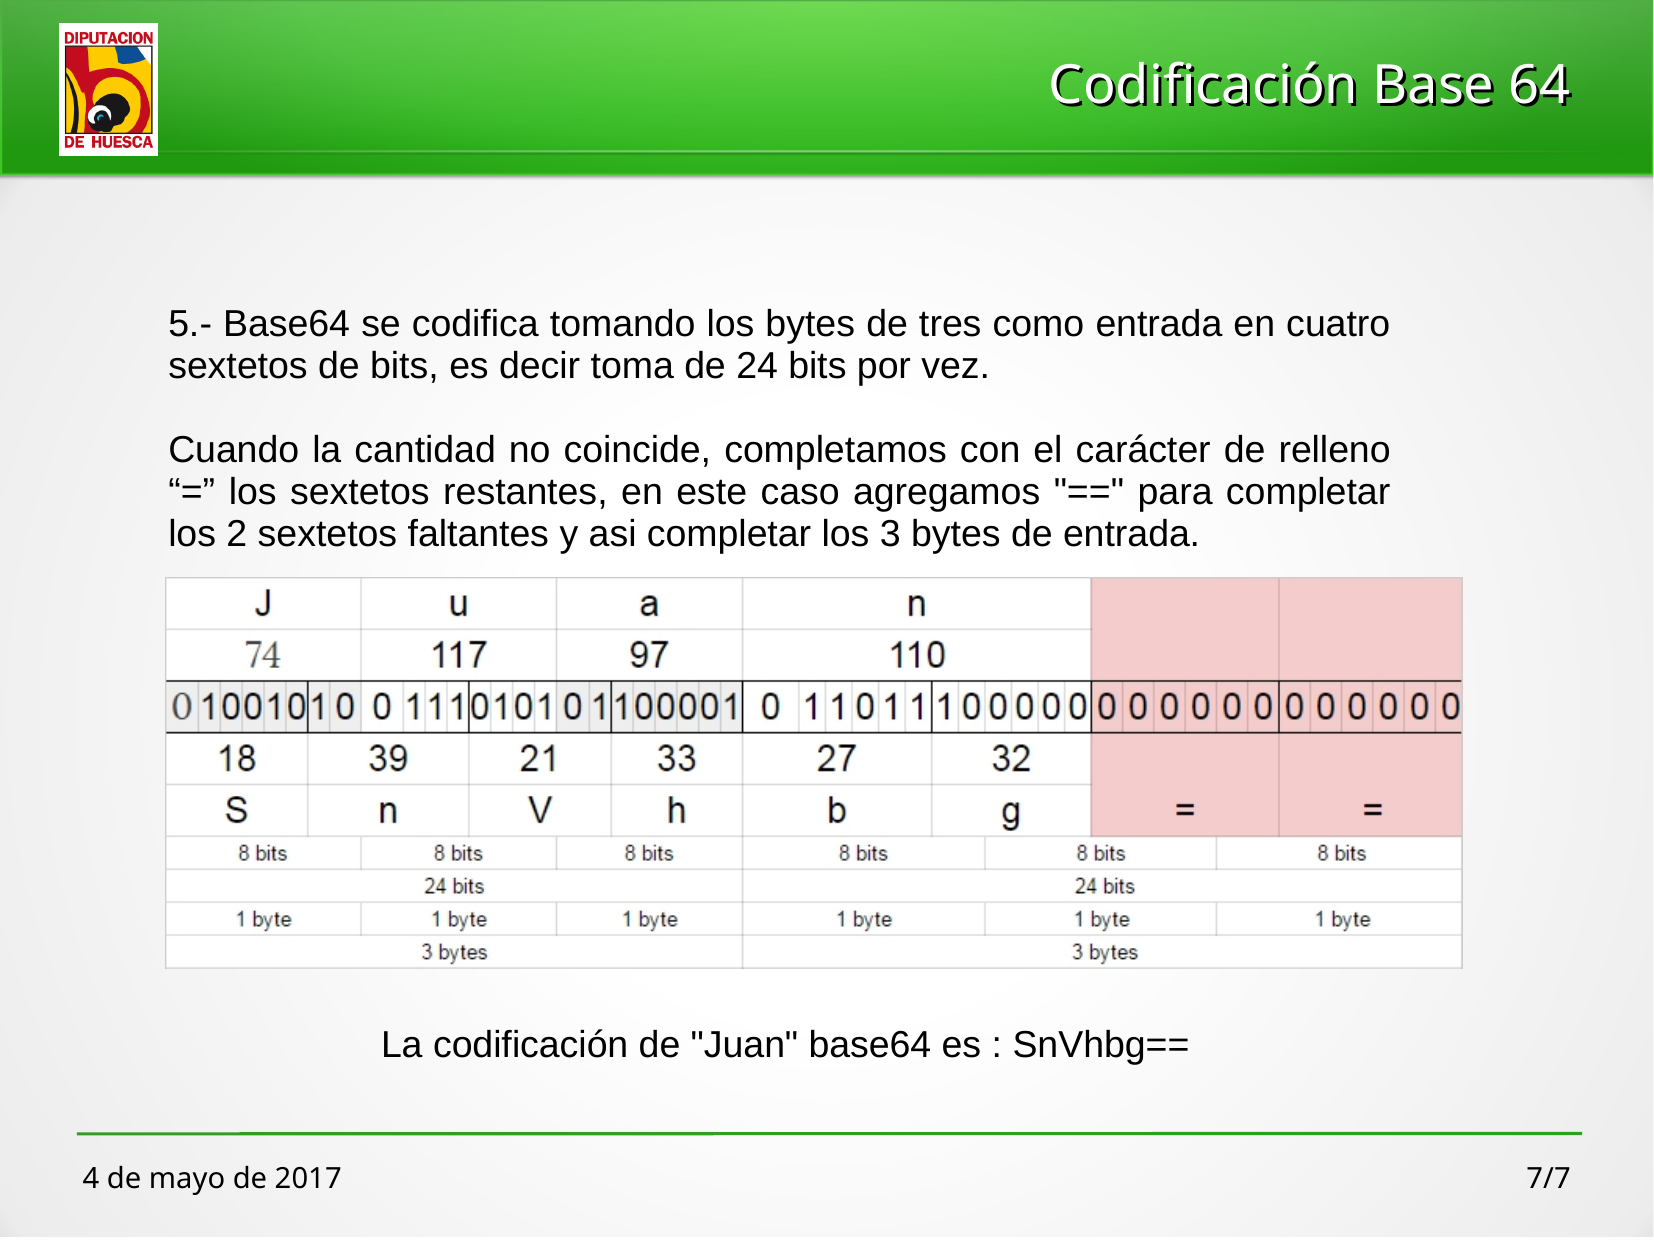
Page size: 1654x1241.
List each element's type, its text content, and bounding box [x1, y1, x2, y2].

picture [0, 0, 1654, 1237]
text_box 5.- Base64 se codifica tomando los bytes de tres como entrada en cuatro sextetos de bits, es decir toma de 24 bits por vez. Cuando la cantidad no coincide, completamos con el carácter de relleno “=” los sextetos restantes, en este caso agregamos "==" para completar los 2 sextetos faltantes y asi completar los 3 bytes de entrada. [153, 295, 1406, 563]
text_box La codificación de "Juan" base64 es : SnVhbg== [355, 1015, 1205, 1073]
title Codificación Base 64 [501, 11, 1571, 154]
